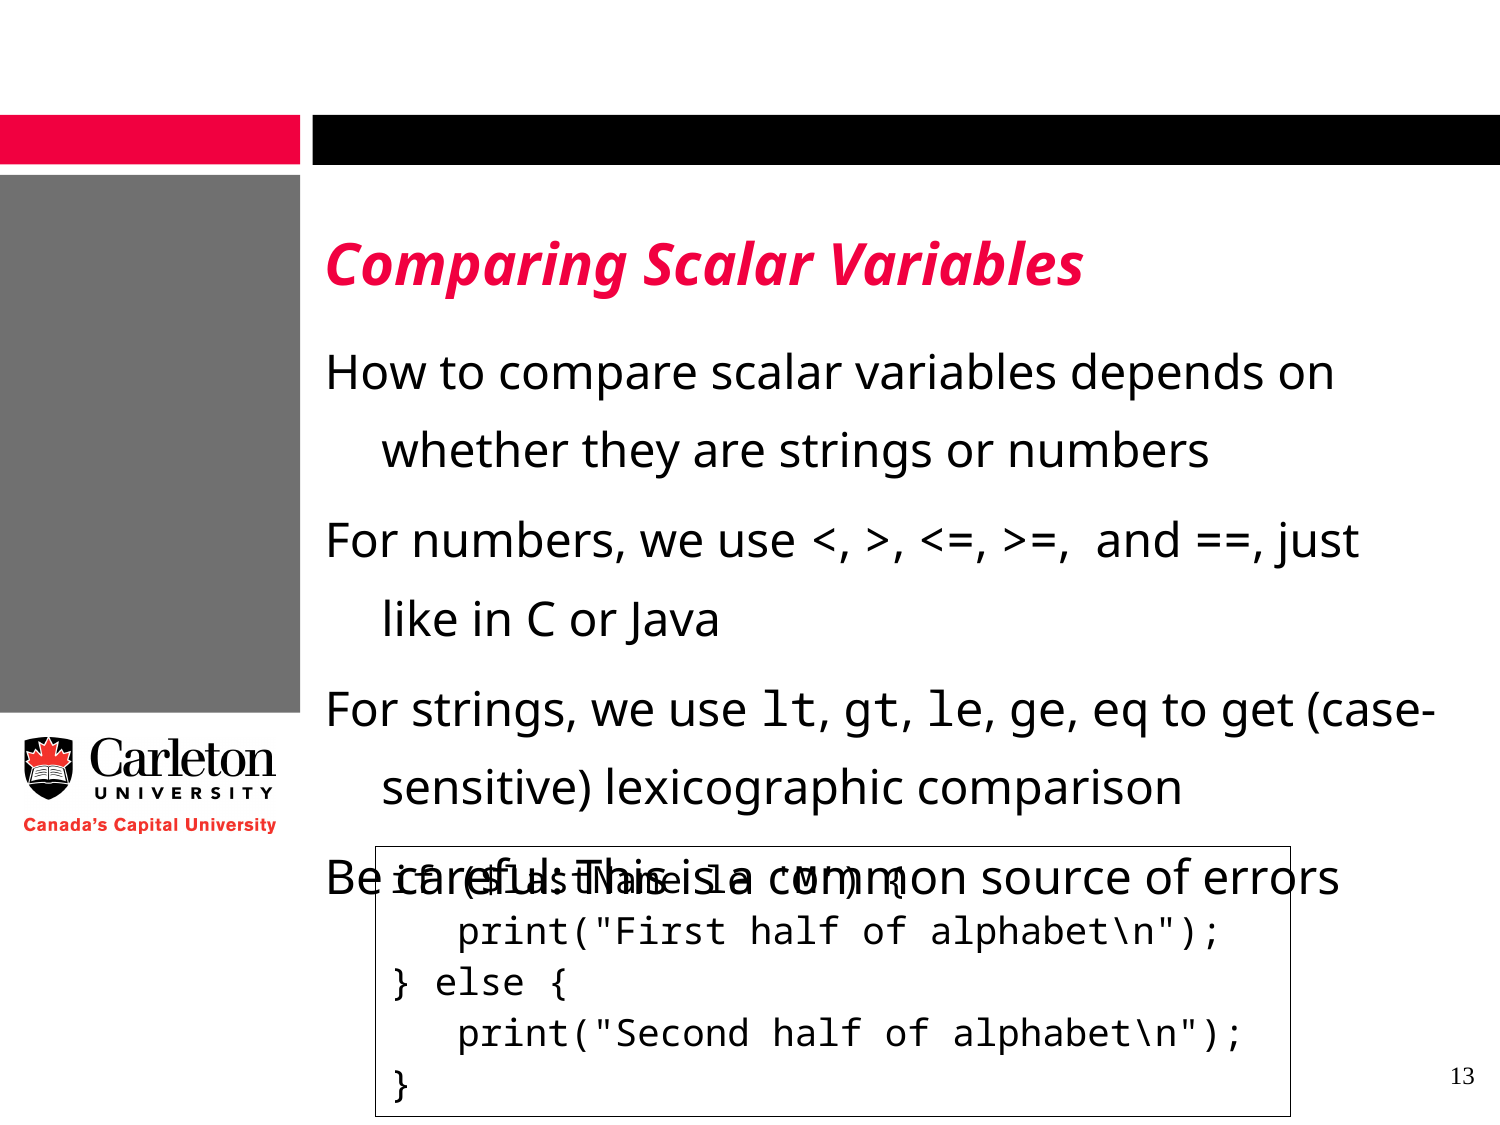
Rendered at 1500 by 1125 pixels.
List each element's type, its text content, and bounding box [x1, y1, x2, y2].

picture [24, 737, 276, 834]
list How to compare scalar variables depends on whether they are strings or numbers For numbers, we use <, >, <=, >=, and ==, just like in C or Java For strings, we use lt, gt, le, ge, eq to get (case-sensitive) lexicographic comparison Be careful: This is a common source of errors [324, 324, 1450, 1036]
title Comparing Scalar Variables [324, 194, 1450, 324]
text_box if ($lastName le 'M') { print("First half of alphabet\n"); } else { print("Second half of alphabet\n"); } [375, 846, 1291, 1088]
